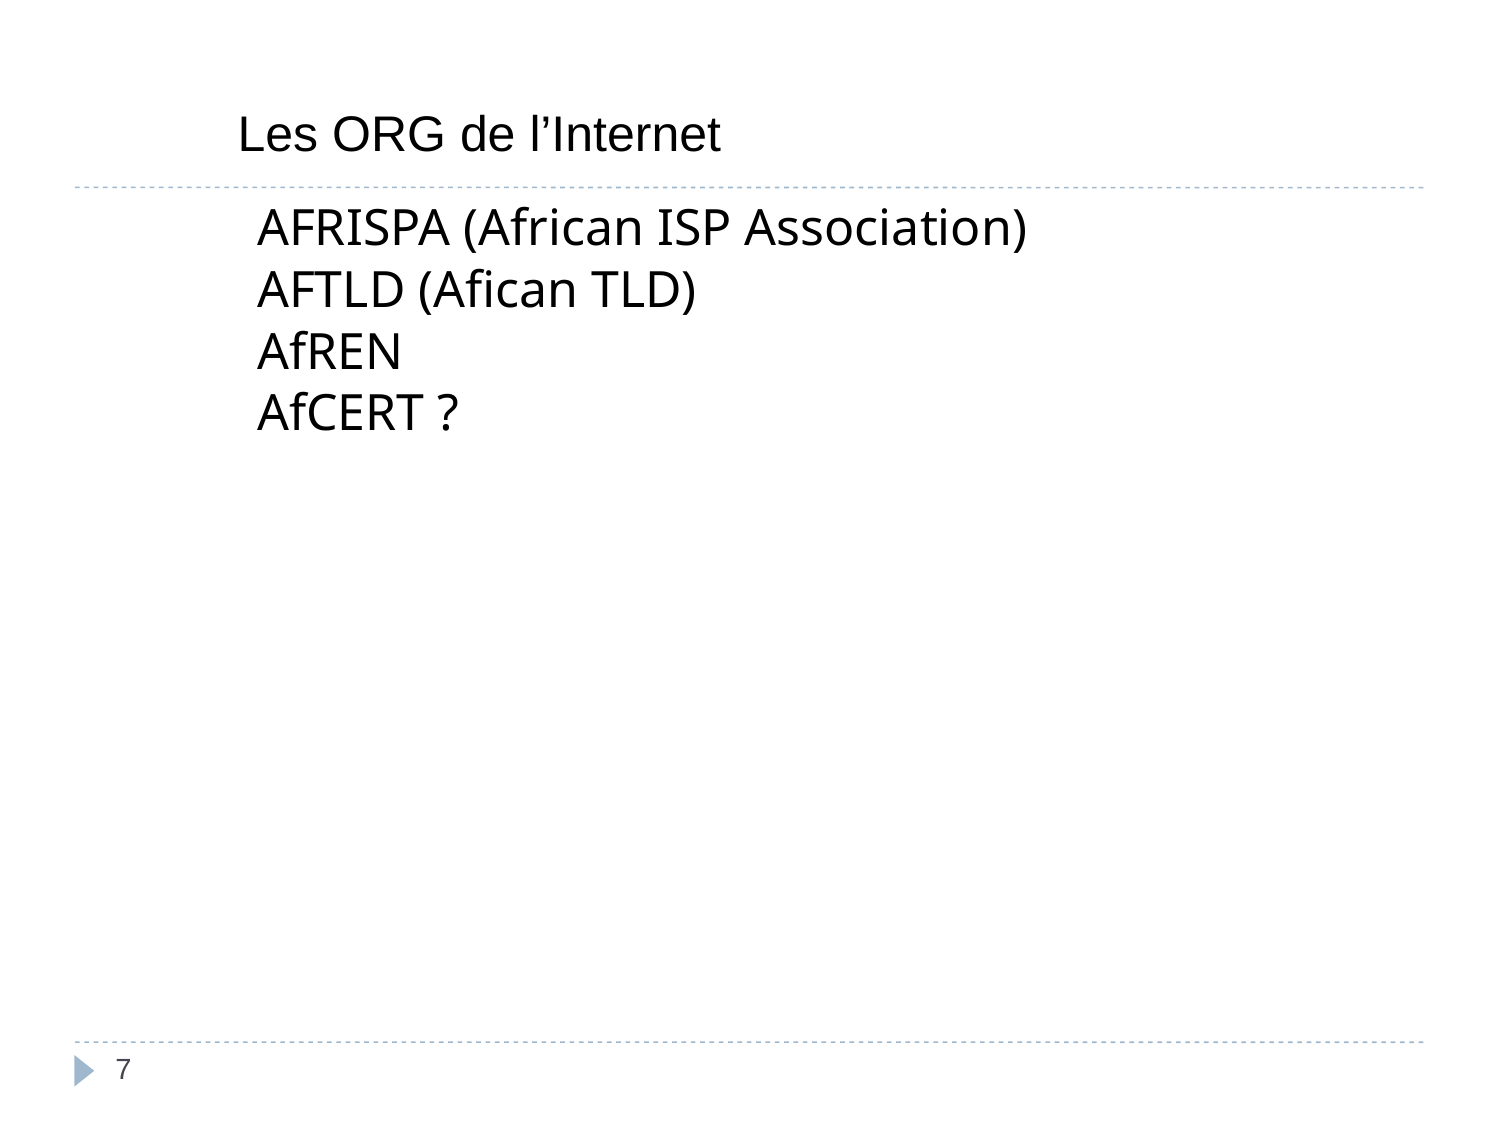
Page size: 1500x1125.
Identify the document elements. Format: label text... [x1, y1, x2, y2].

text_box Les ORG de l’Internet [222, 93, 742, 170]
text_box 7 [100, 1042, 426, 1103]
list AFRISPA (African ISP Association) AFTLD (Afican TLD) AfREN AfCERT ? [123, 199, 1427, 942]
